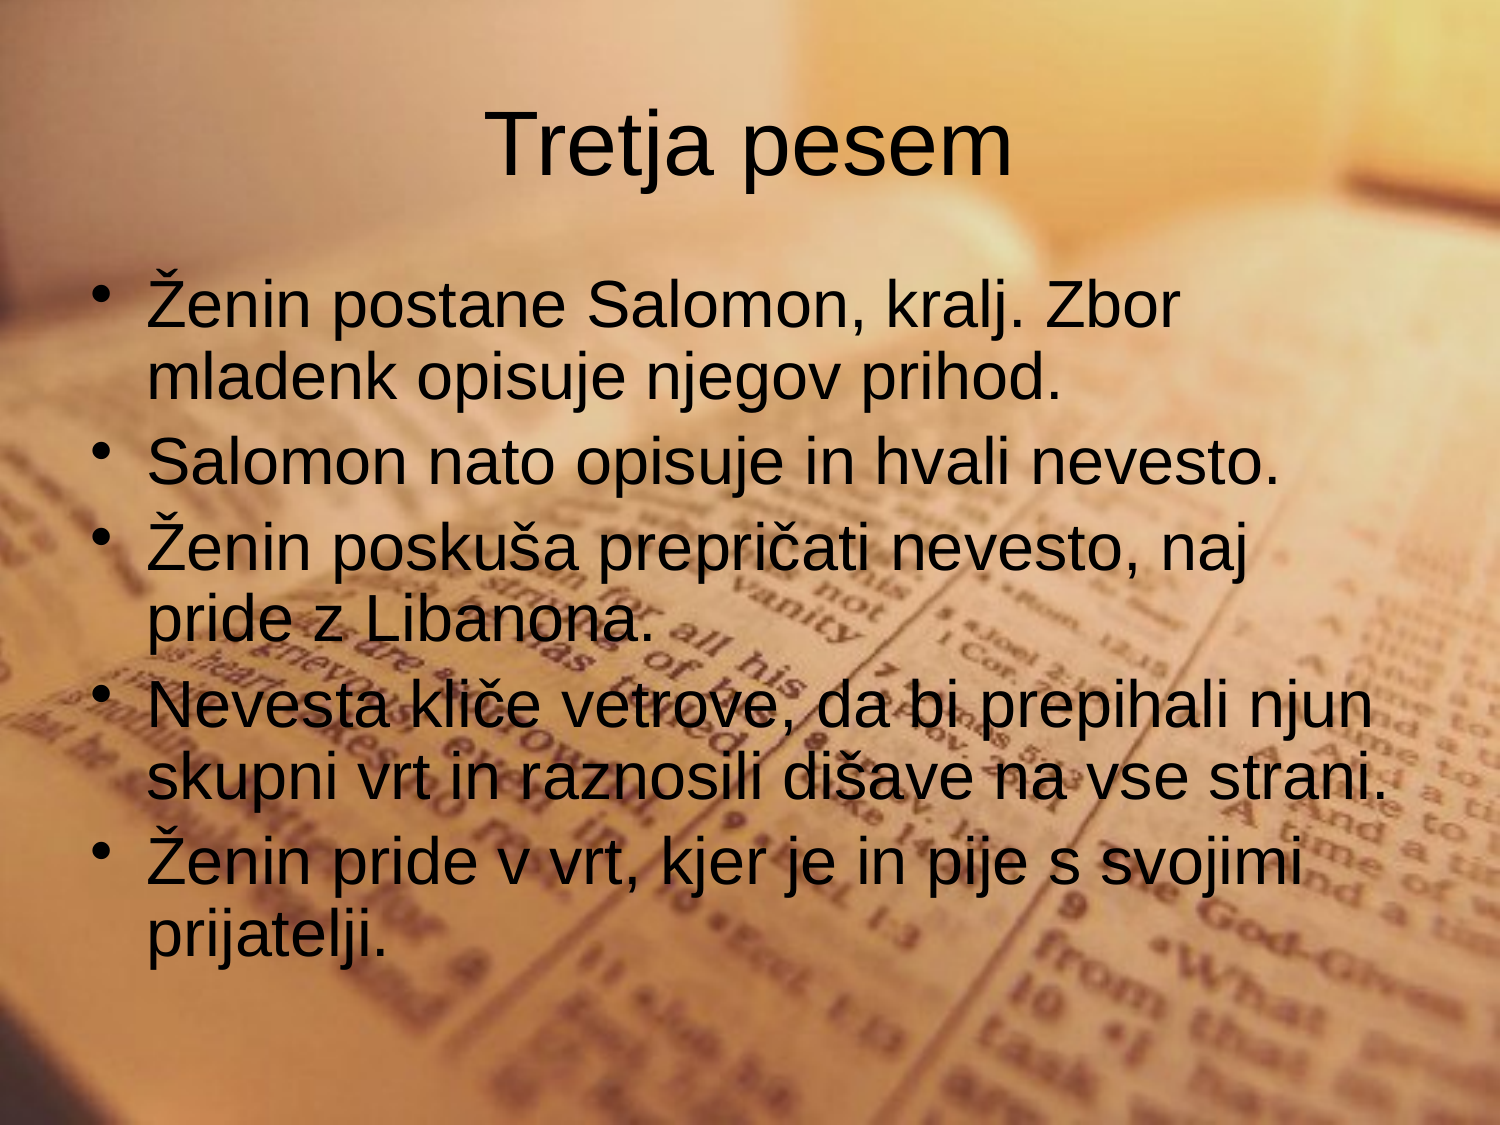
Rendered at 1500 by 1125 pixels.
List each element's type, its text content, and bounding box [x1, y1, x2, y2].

picture [0, 0, 1500, 1125]
list Ženin postane Salomon, kralj. Zbor mladenk opisuje njegov prihod. Salomon nato opisuje in hvali nevesto. Ženin poskuša prepričati nevesto, naj pride z Libanona. Nevesta kliče vetrove, da bi prepihali njun skupni vrt in raznosili dišave na vse strani. Ženin pride v vrt, kjer je in pije s svojimi prijatelji. [75, 262, 1425, 1005]
title Tretja pesem [75, 45, 1425, 233]
